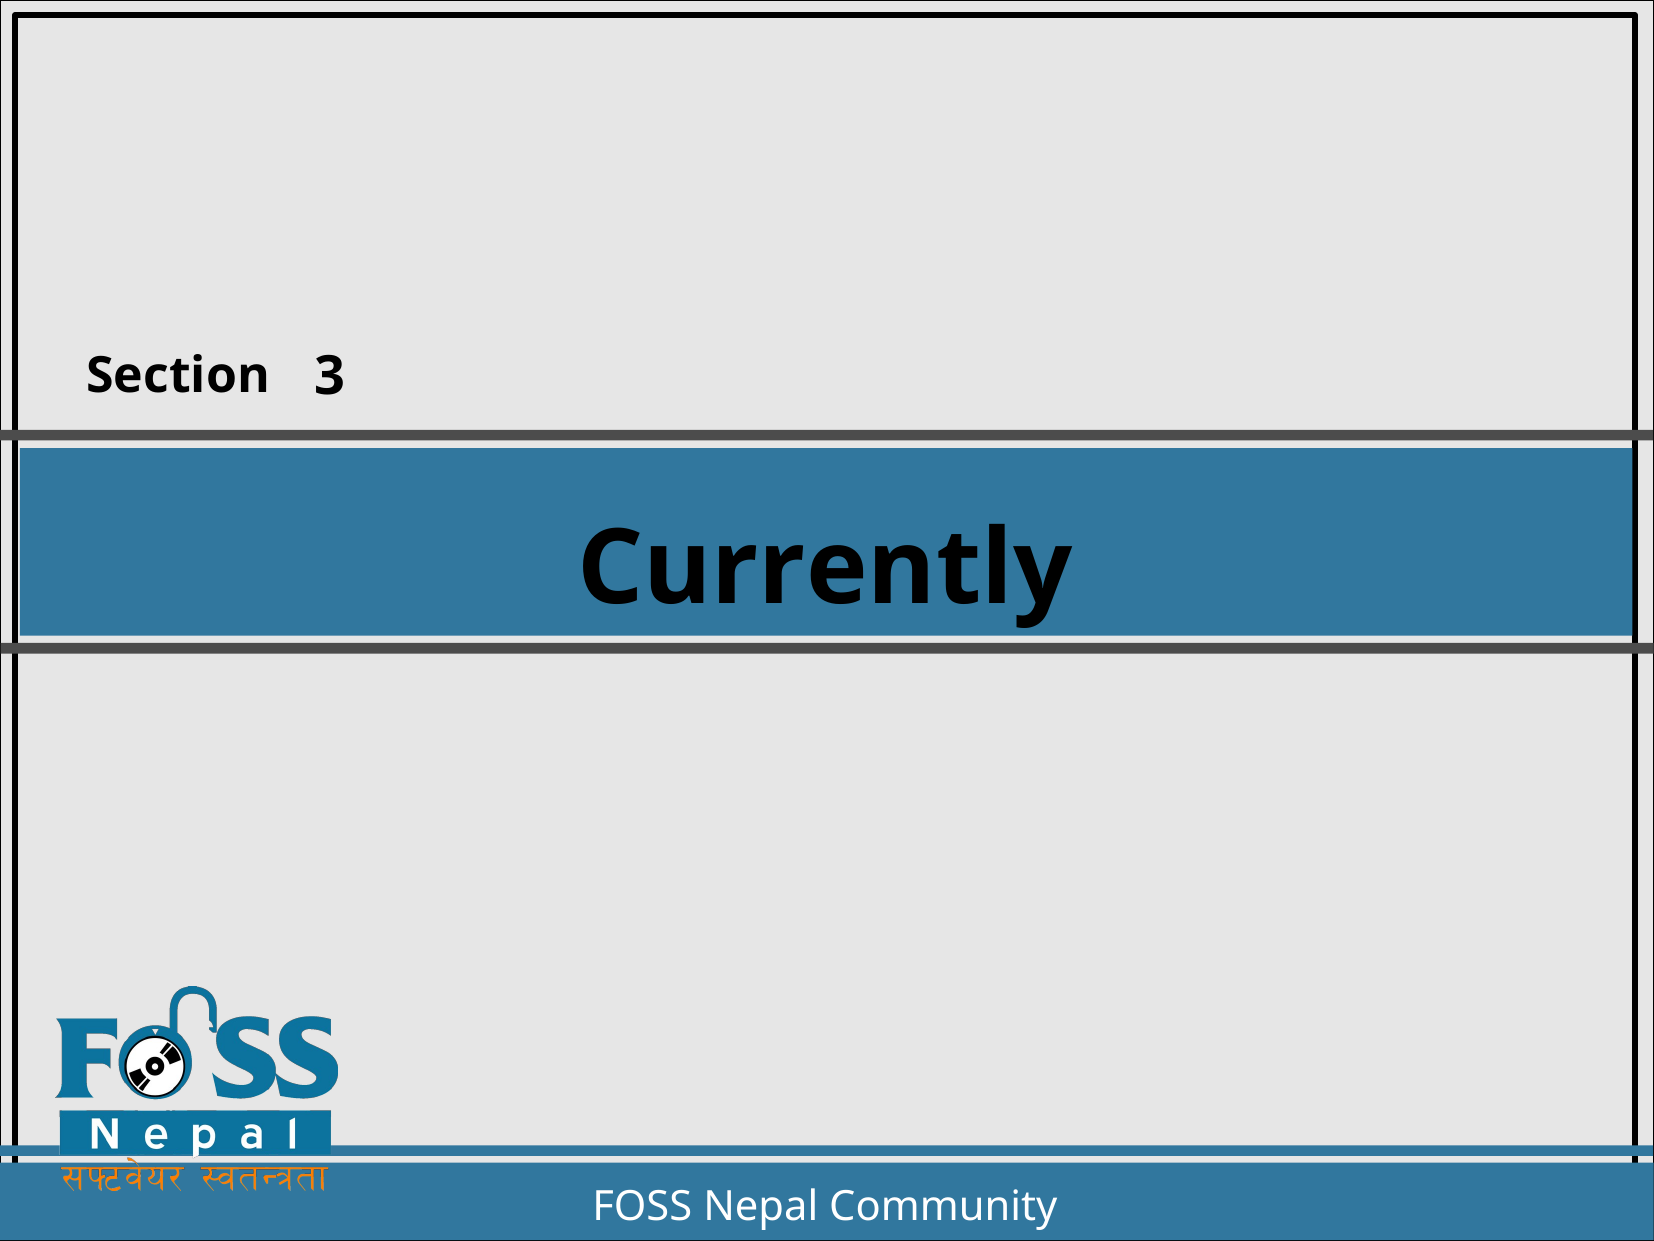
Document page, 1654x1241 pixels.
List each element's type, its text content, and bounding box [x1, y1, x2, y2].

picture [55, 986, 338, 1191]
picture [197, 986, 338, 1085]
text_box 3 [300, 328, 1201, 407]
text_box Currently [37, 484, 1613, 621]
